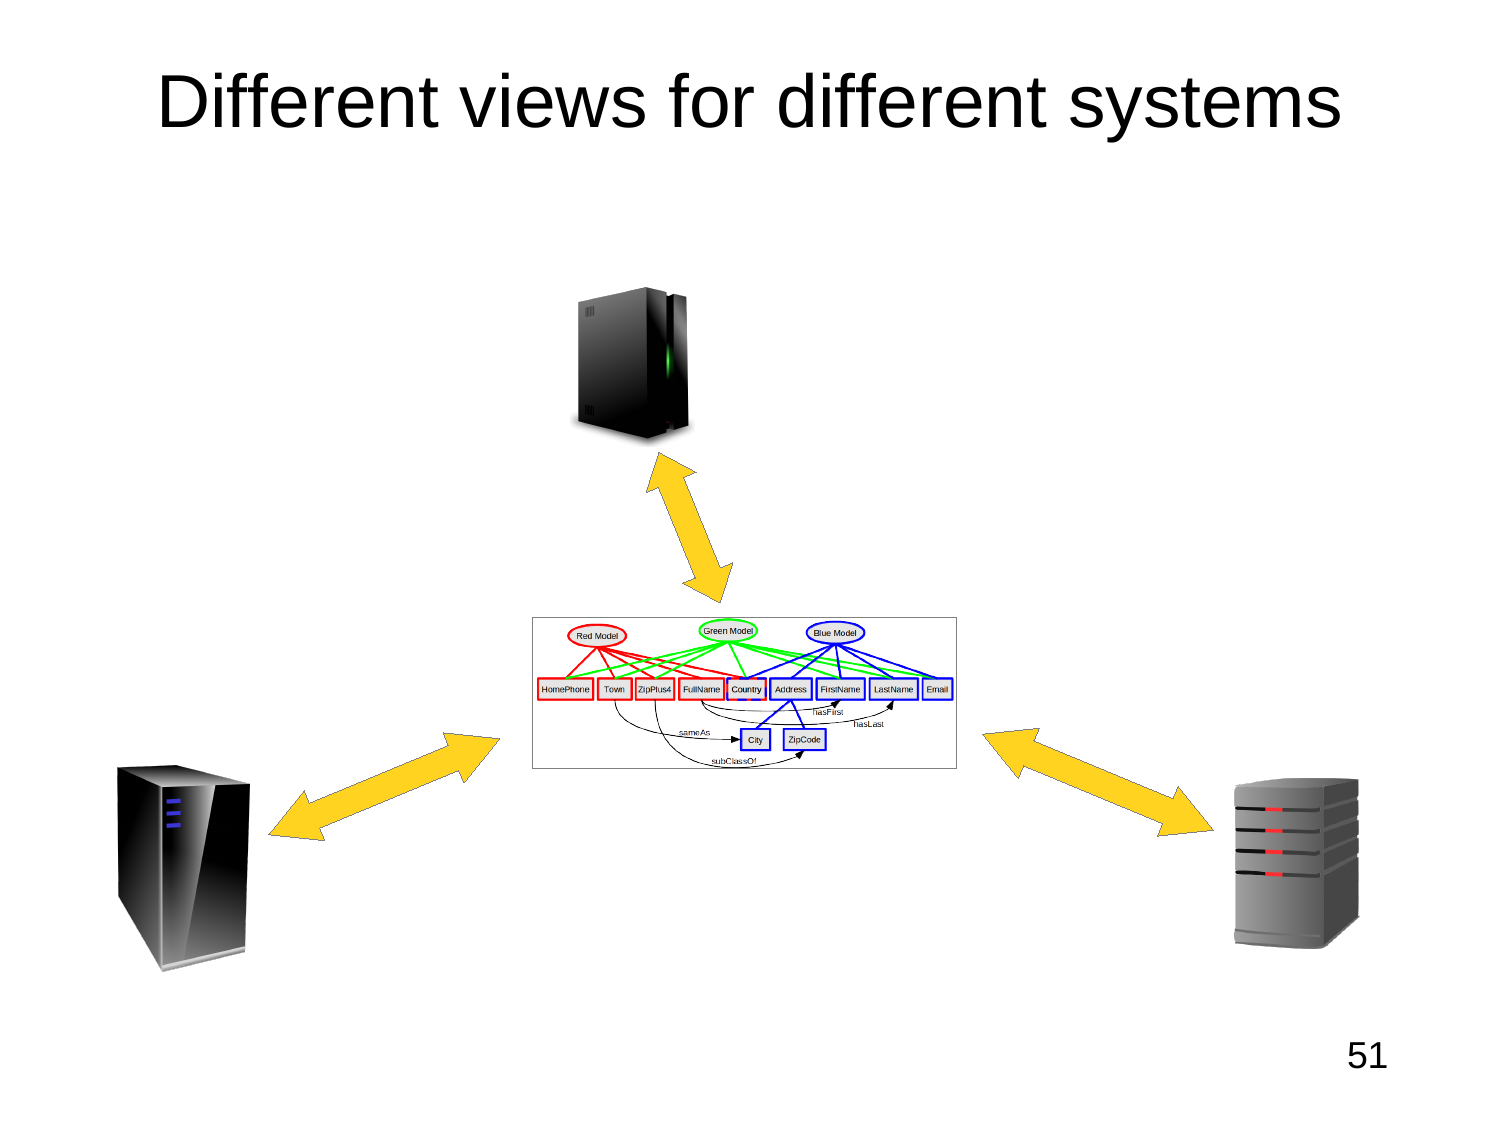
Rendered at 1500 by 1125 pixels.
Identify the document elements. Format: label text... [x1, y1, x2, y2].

text_box [268, 732, 500, 841]
title Different views for different systems [75, 26, 1425, 169]
text_box [646, 452, 733, 603]
picture [1233, 778, 1360, 949]
picture [570, 283, 695, 447]
picture [117, 765, 250, 972]
text_box [982, 728, 1214, 837]
picture [532, 617, 957, 769]
